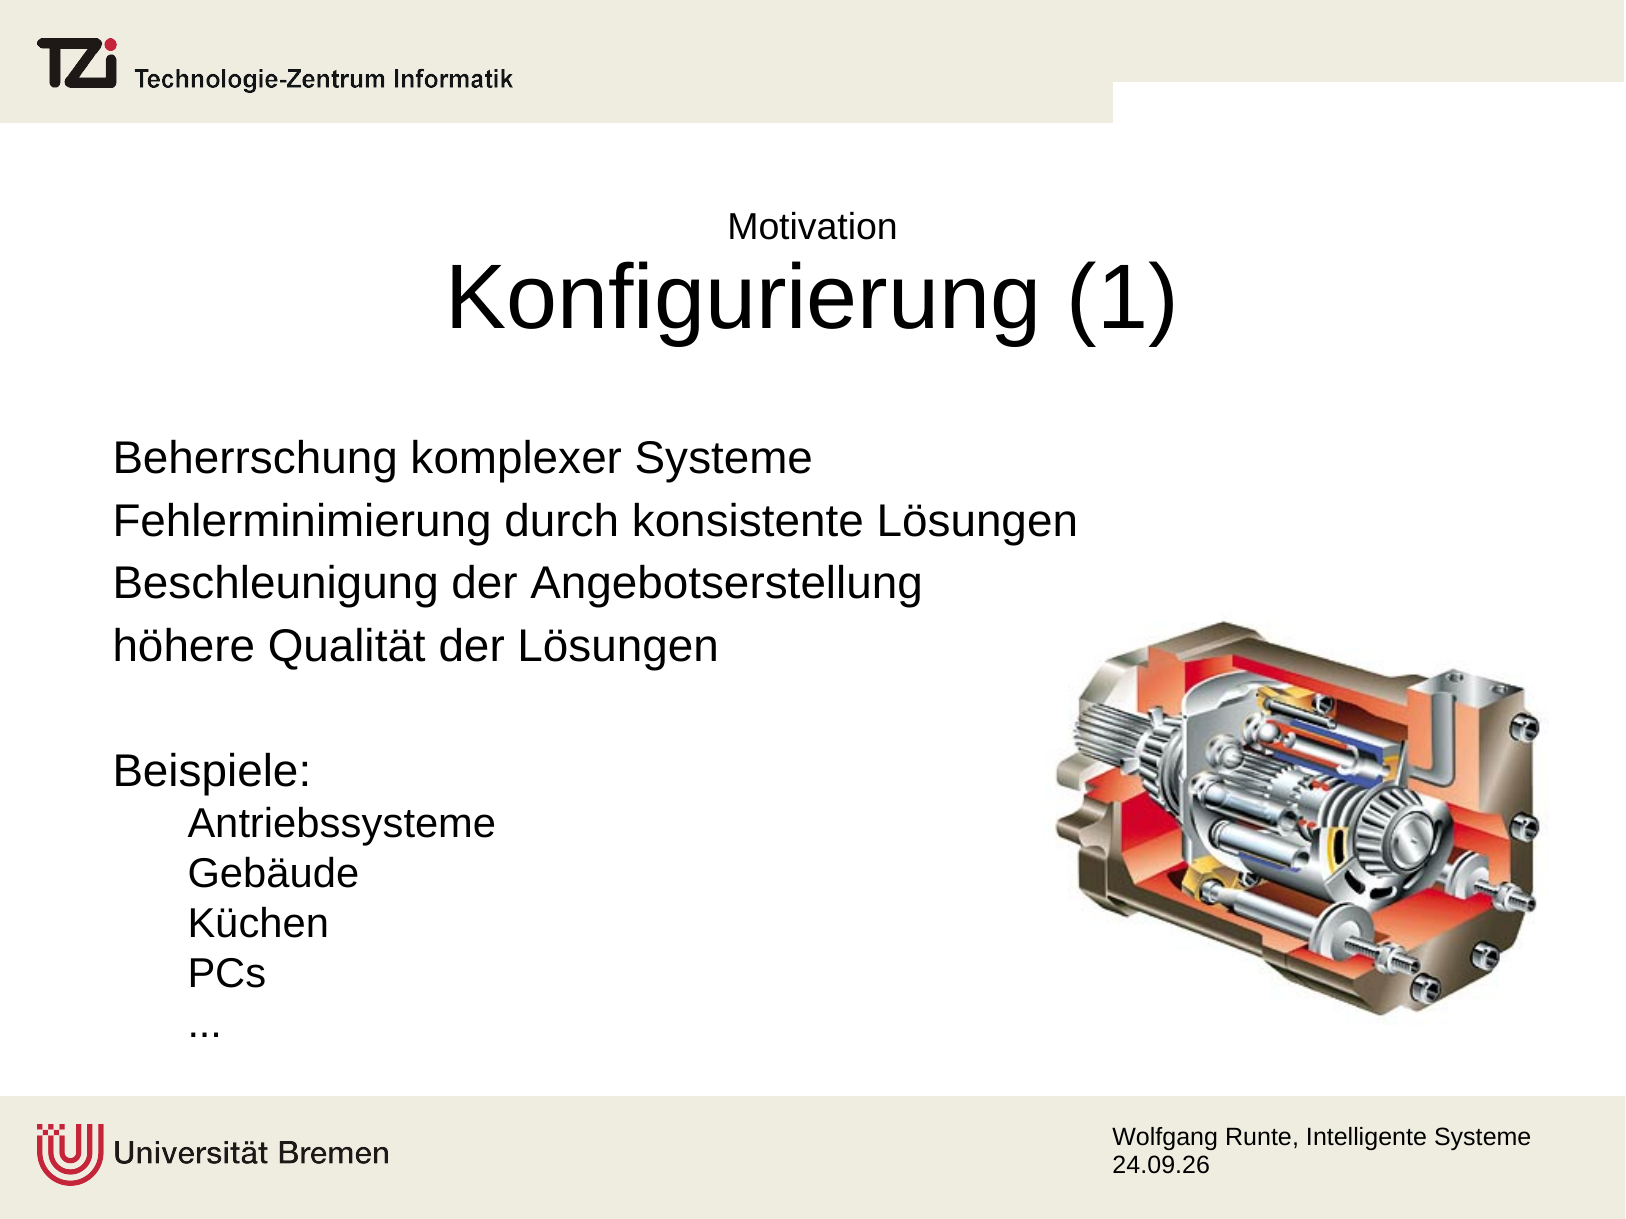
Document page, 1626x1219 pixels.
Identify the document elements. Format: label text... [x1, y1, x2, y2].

picture [37, 38, 513, 93]
picture [1043, 598, 1549, 1028]
list Beherrschung komplexer Systeme Fehlerminimierung durch konsistente Lösungen Beschleunigung der Angebotserstellung höhere Qualität der Lösungen Beispiele: Antriebssysteme Gebäude Küchen PCs ... [112, 433, 1513, 1070]
title Motivation Konfigurierung (1) [112, 162, 1513, 393]
picture [37, 1124, 388, 1186]
